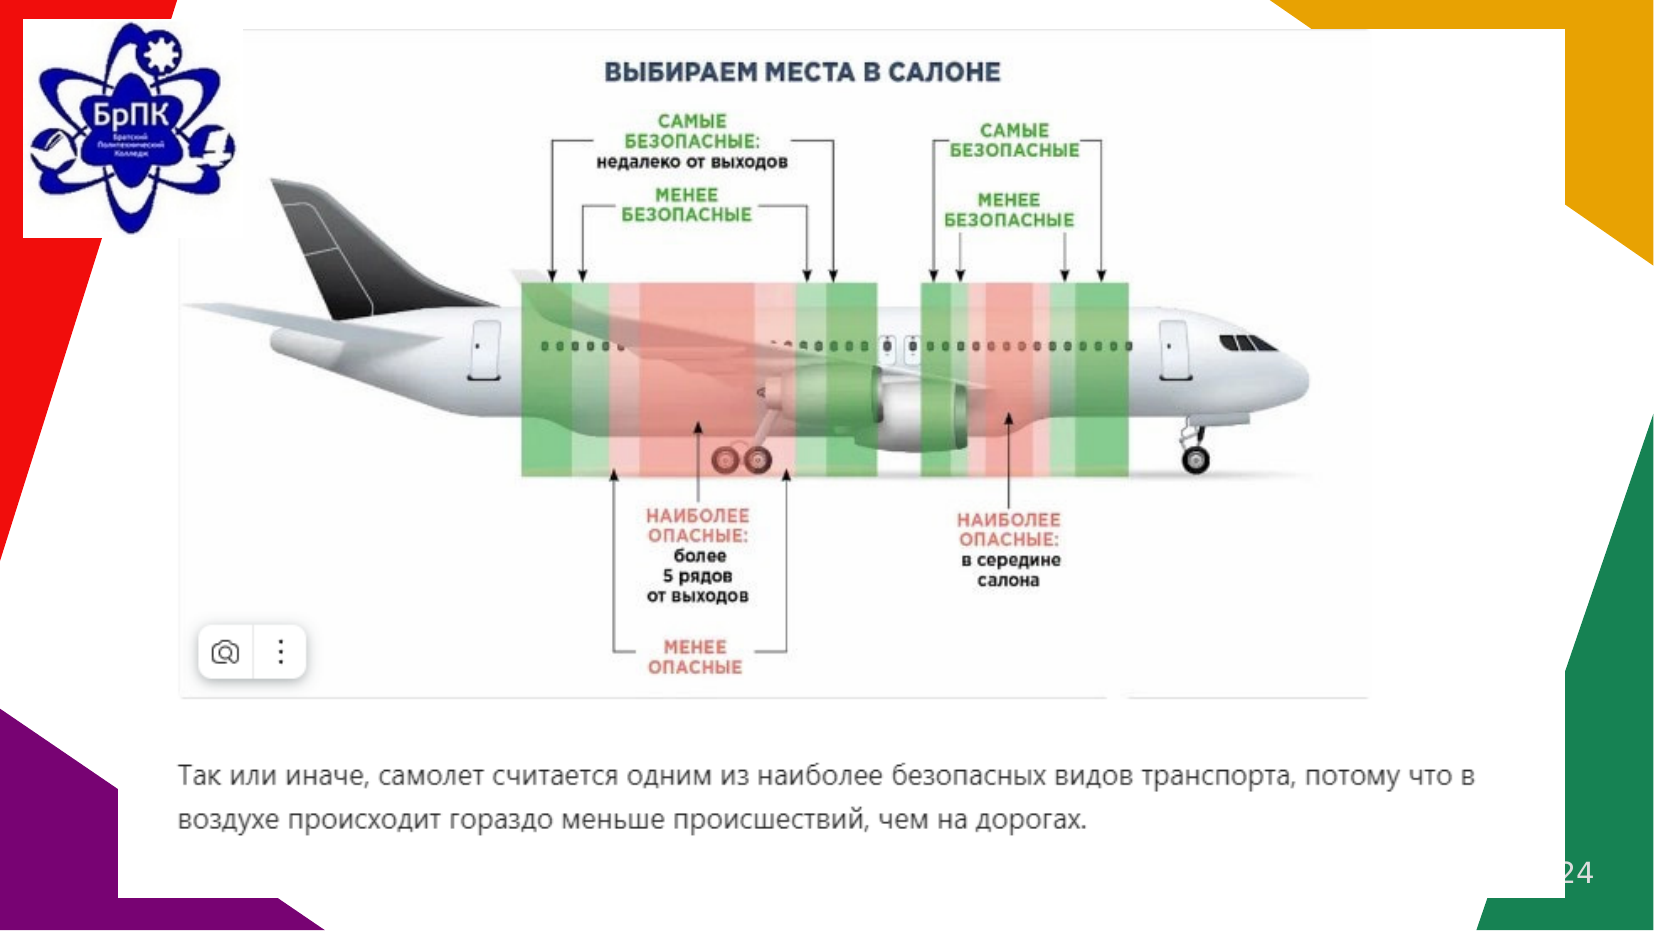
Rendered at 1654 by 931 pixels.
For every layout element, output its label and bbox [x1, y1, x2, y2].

picture [23, 19, 1565, 898]
